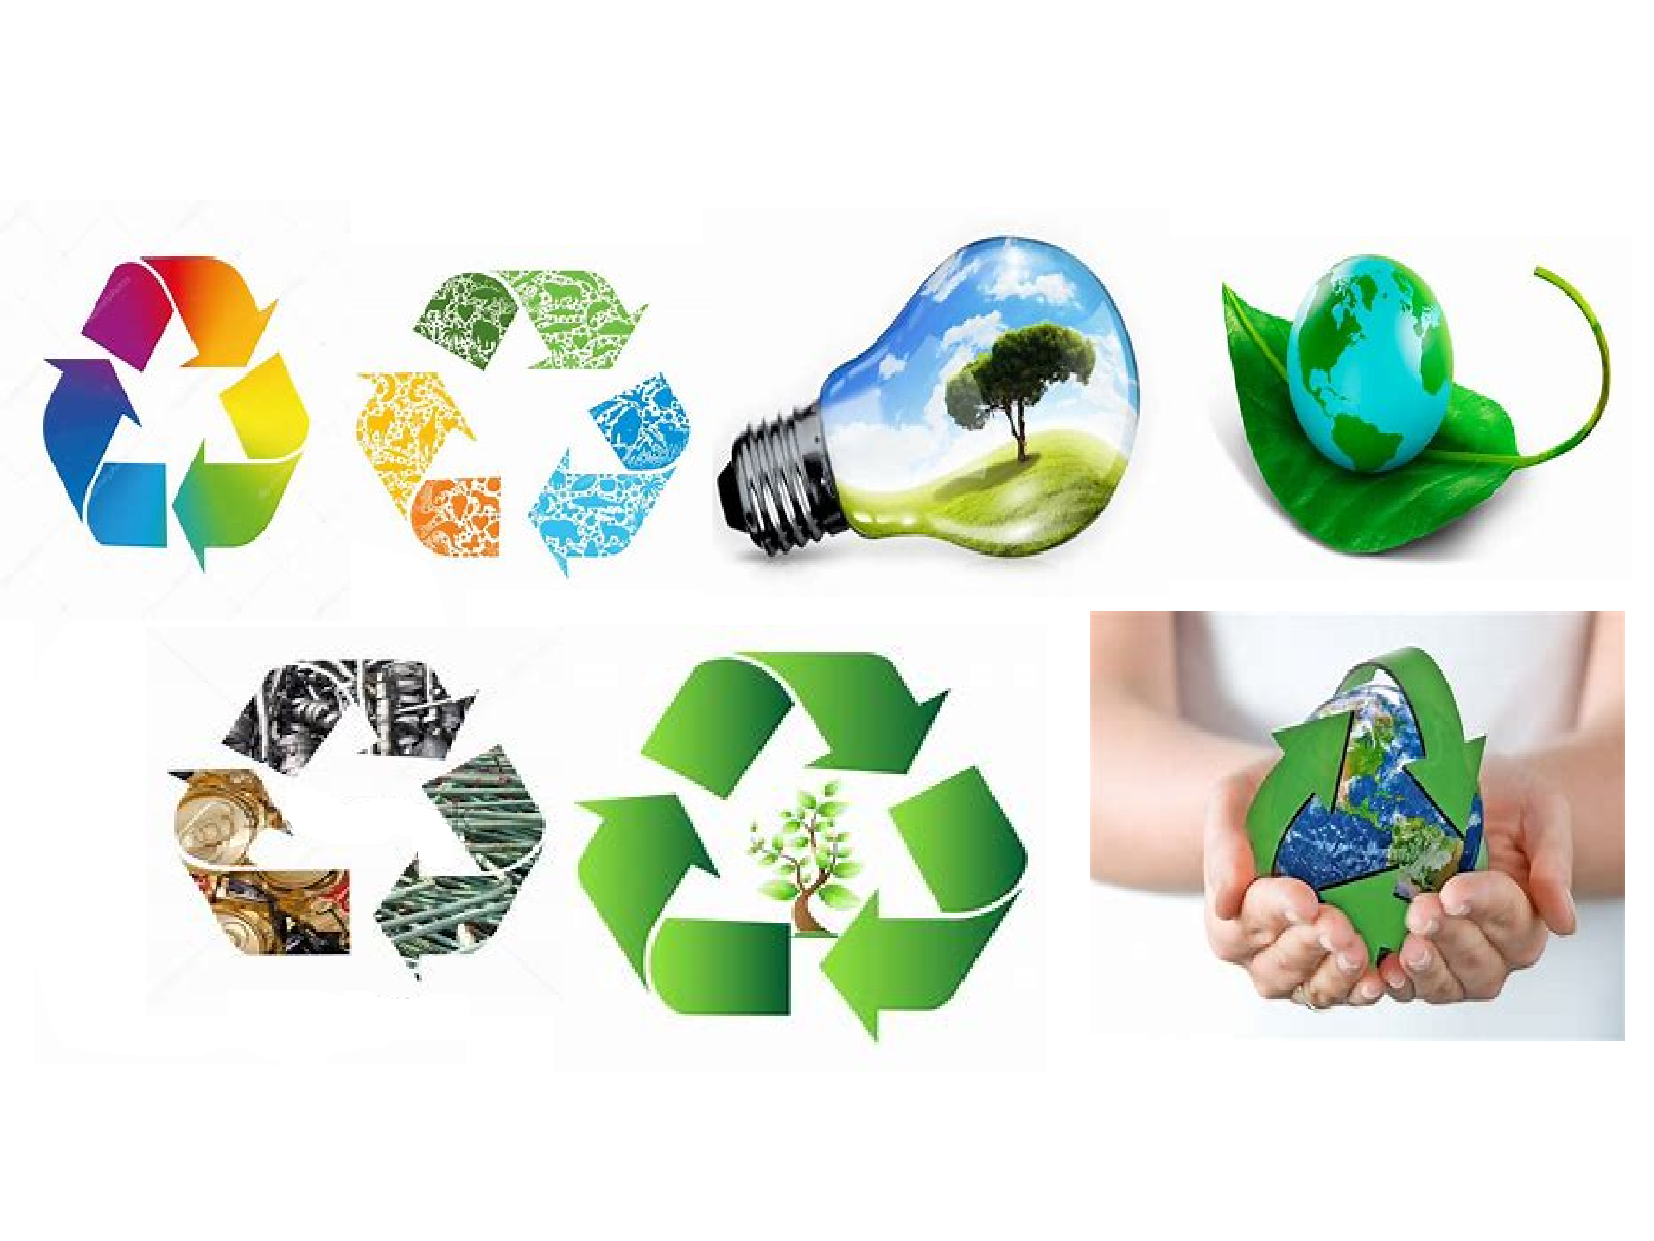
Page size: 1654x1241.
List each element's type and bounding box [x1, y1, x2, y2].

picture [0, 200, 1654, 1085]
